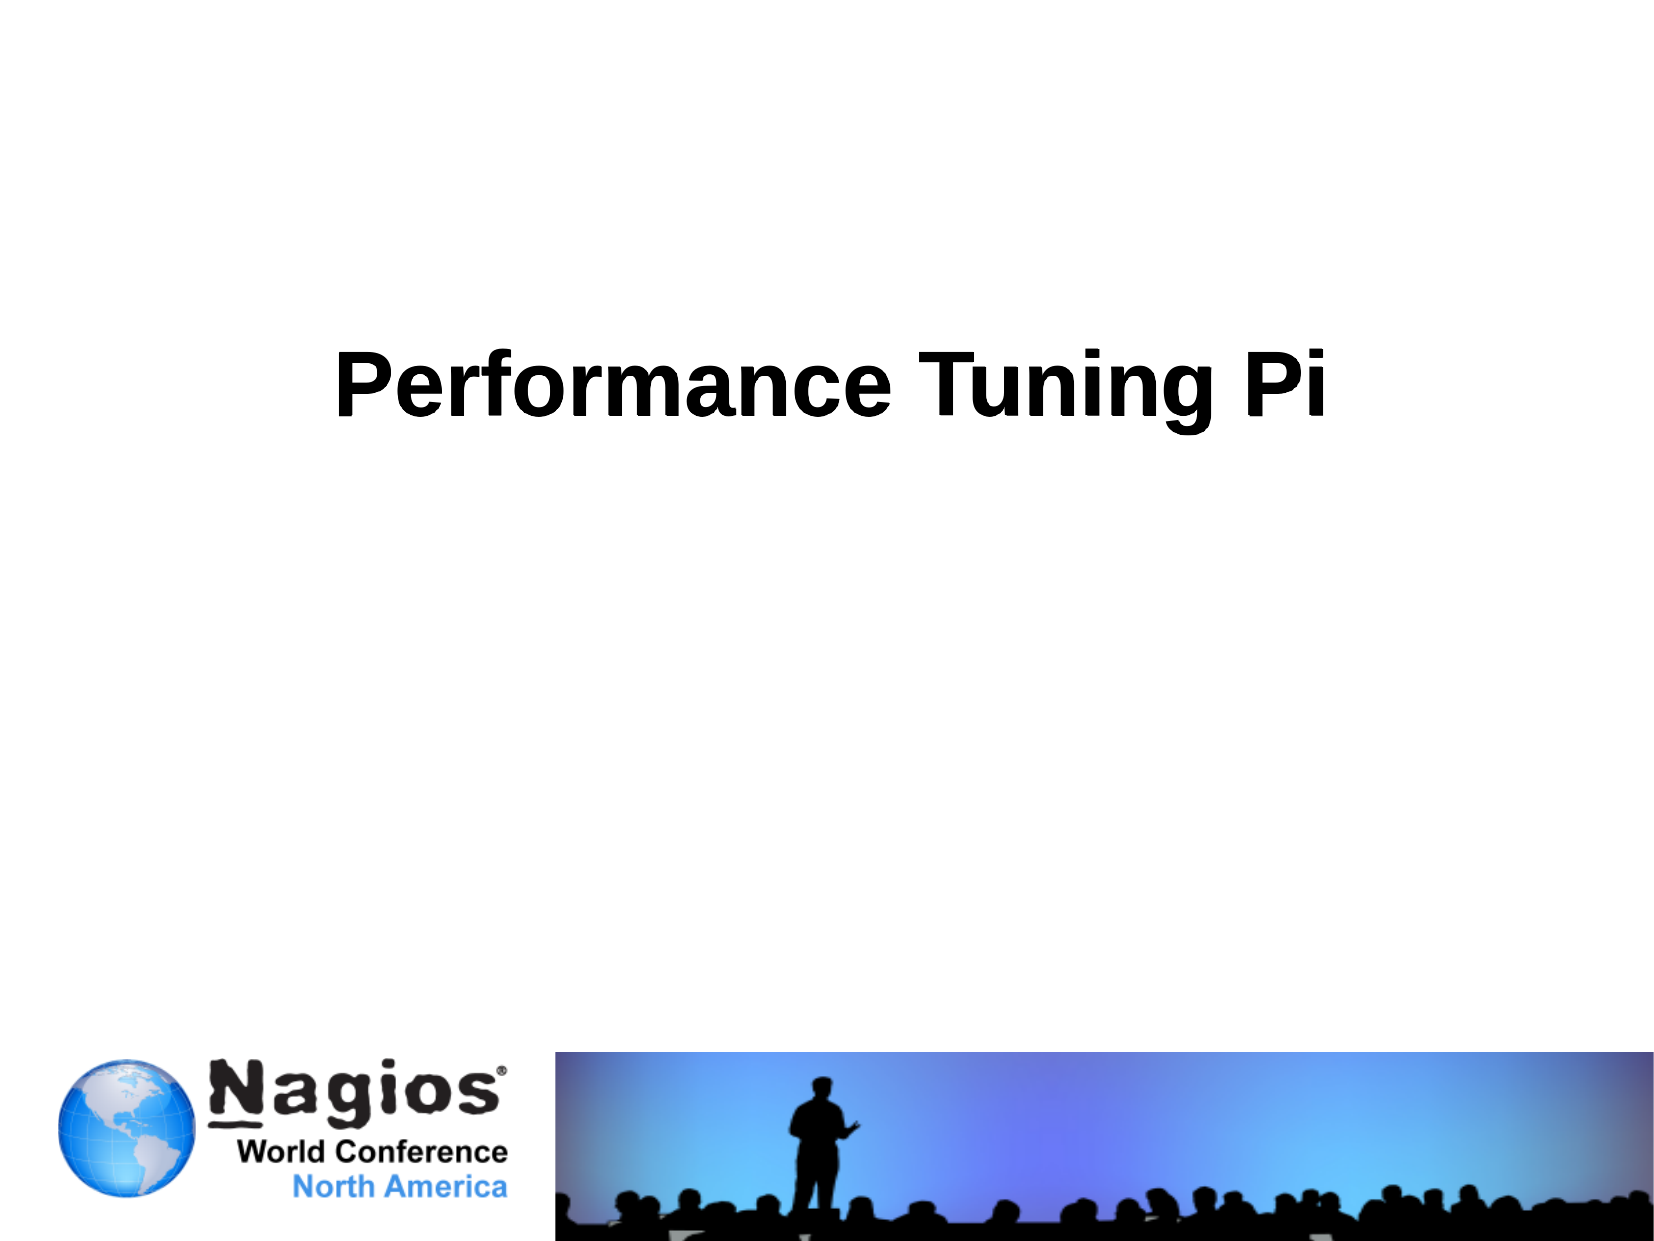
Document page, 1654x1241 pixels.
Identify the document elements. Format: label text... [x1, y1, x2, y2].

title Performance Tuning Pi [87, 280, 1576, 488]
picture [555, 1052, 1654, 1241]
picture [58, 1058, 509, 1228]
